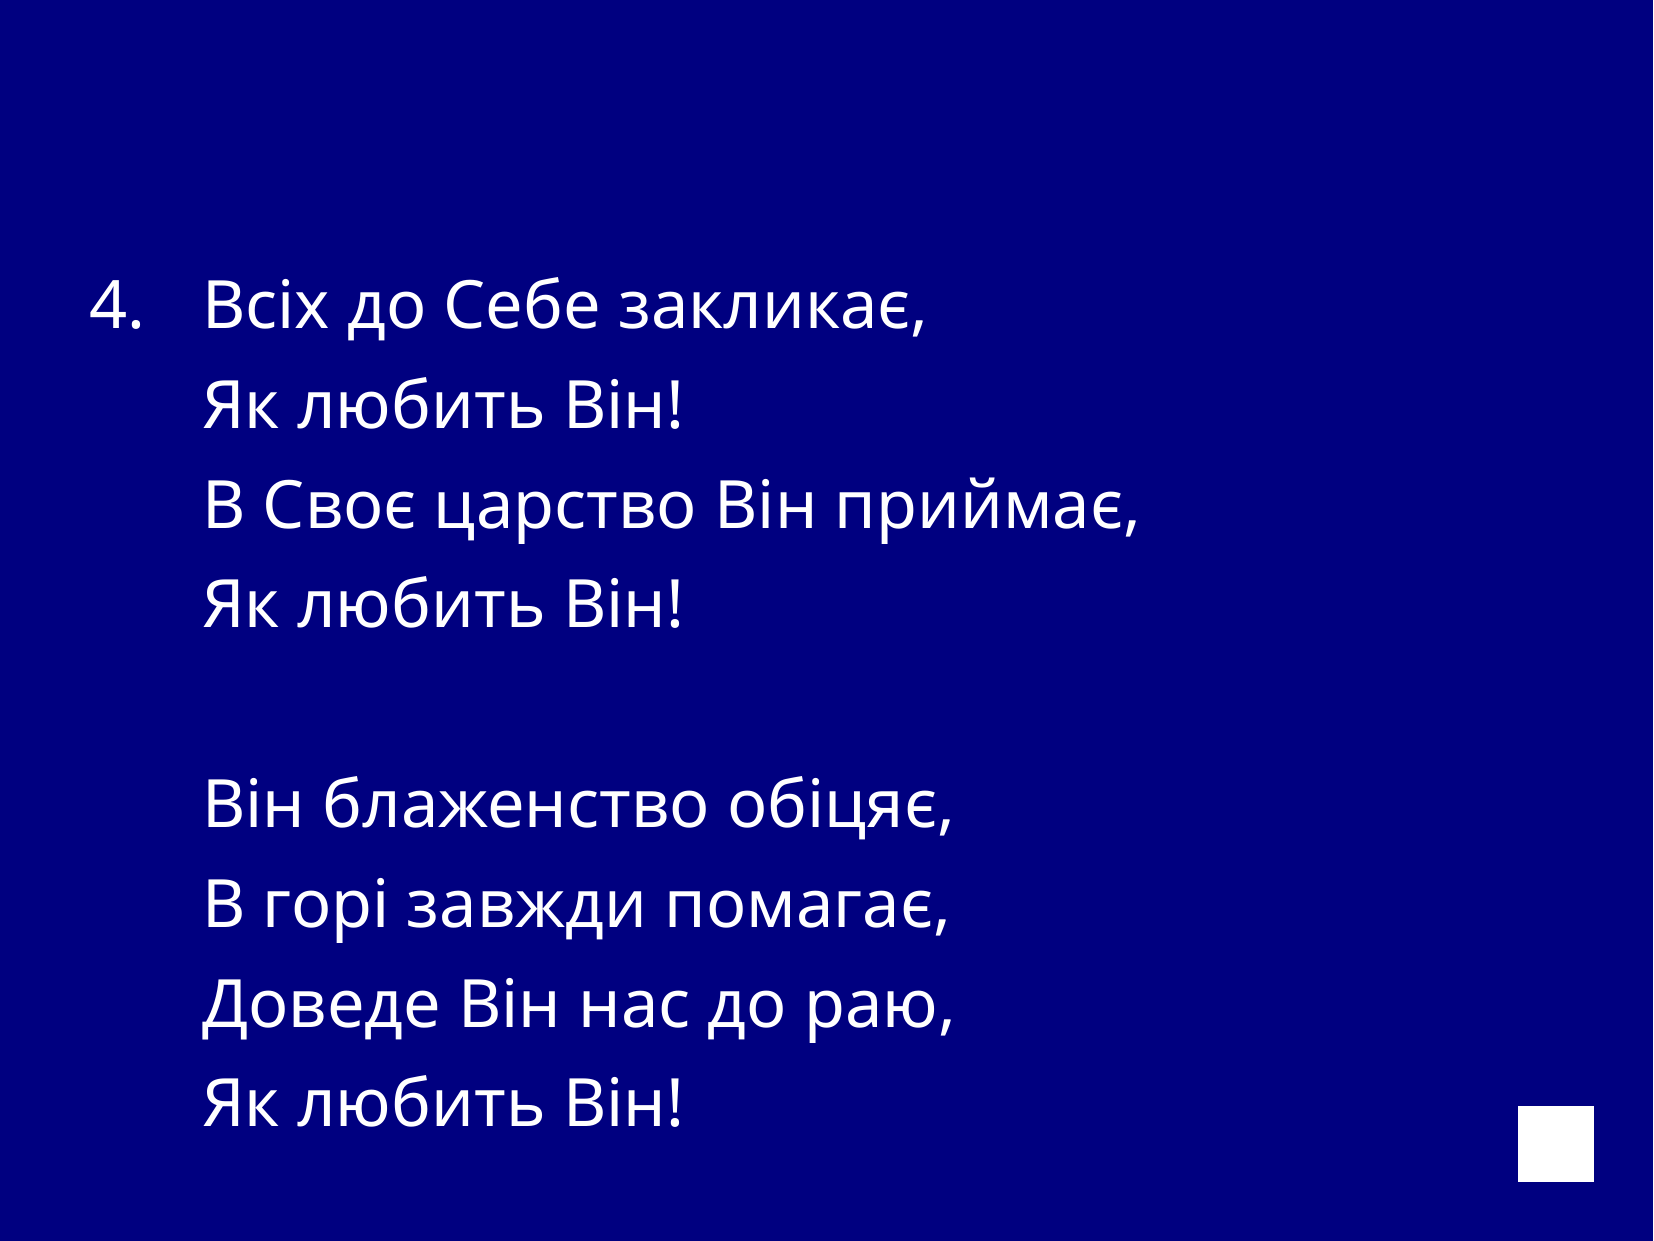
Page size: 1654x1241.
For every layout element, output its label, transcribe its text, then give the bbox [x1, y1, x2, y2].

text_box [1518, 1106, 1594, 1182]
text_box 4. Всіх до Себе закликає, Як любить Він! В Своє царство Він приймає, Як любить Він! Він блаженство обіцяє, В горі завжди помагає, Доведе Він нас до раю, Як любить Він! [75, 150, 1576, 1163]
